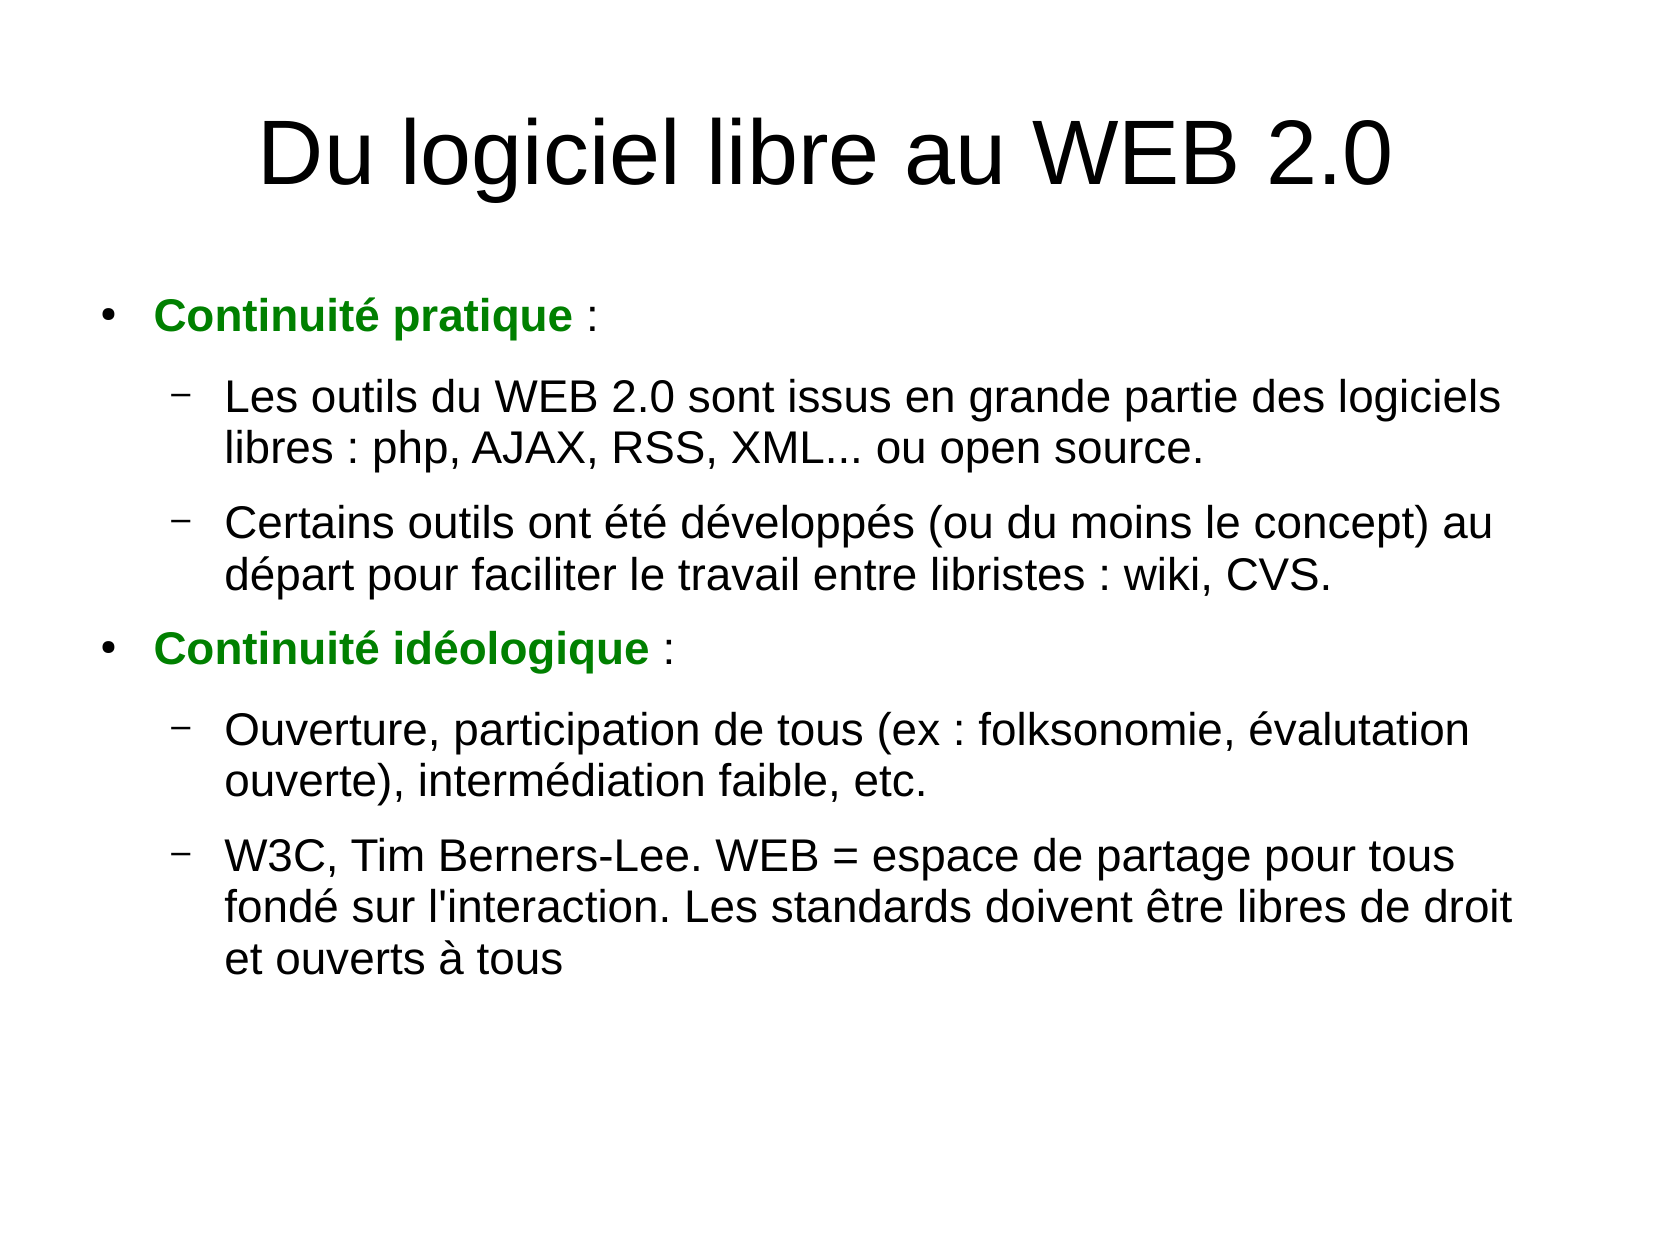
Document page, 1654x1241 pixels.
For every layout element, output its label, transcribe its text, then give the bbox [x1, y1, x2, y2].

list Continuité pratique : Les outils du WEB 2.0 sont issus en grande partie des logiciels libres : php, AJAX, RSS, XML... ou open source. Certains outils ont été développés (ou du moins le concept) au départ pour faciliter le travail entre libristes : wiki, CVS. Continuité idéologique : Ouverture, participation de tous (ex : folksonomie, évalutation ouverte), intermédiation faible, etc. W3C, Tim Berners-Lee. WEB = espace de partage pour tous fondé sur l'interaction. Les standards doivent être libres de droit et ouverts à tous [82, 290, 1538, 1010]
title Du logiciel libre au WEB 2.0 [82, 49, 1571, 257]
